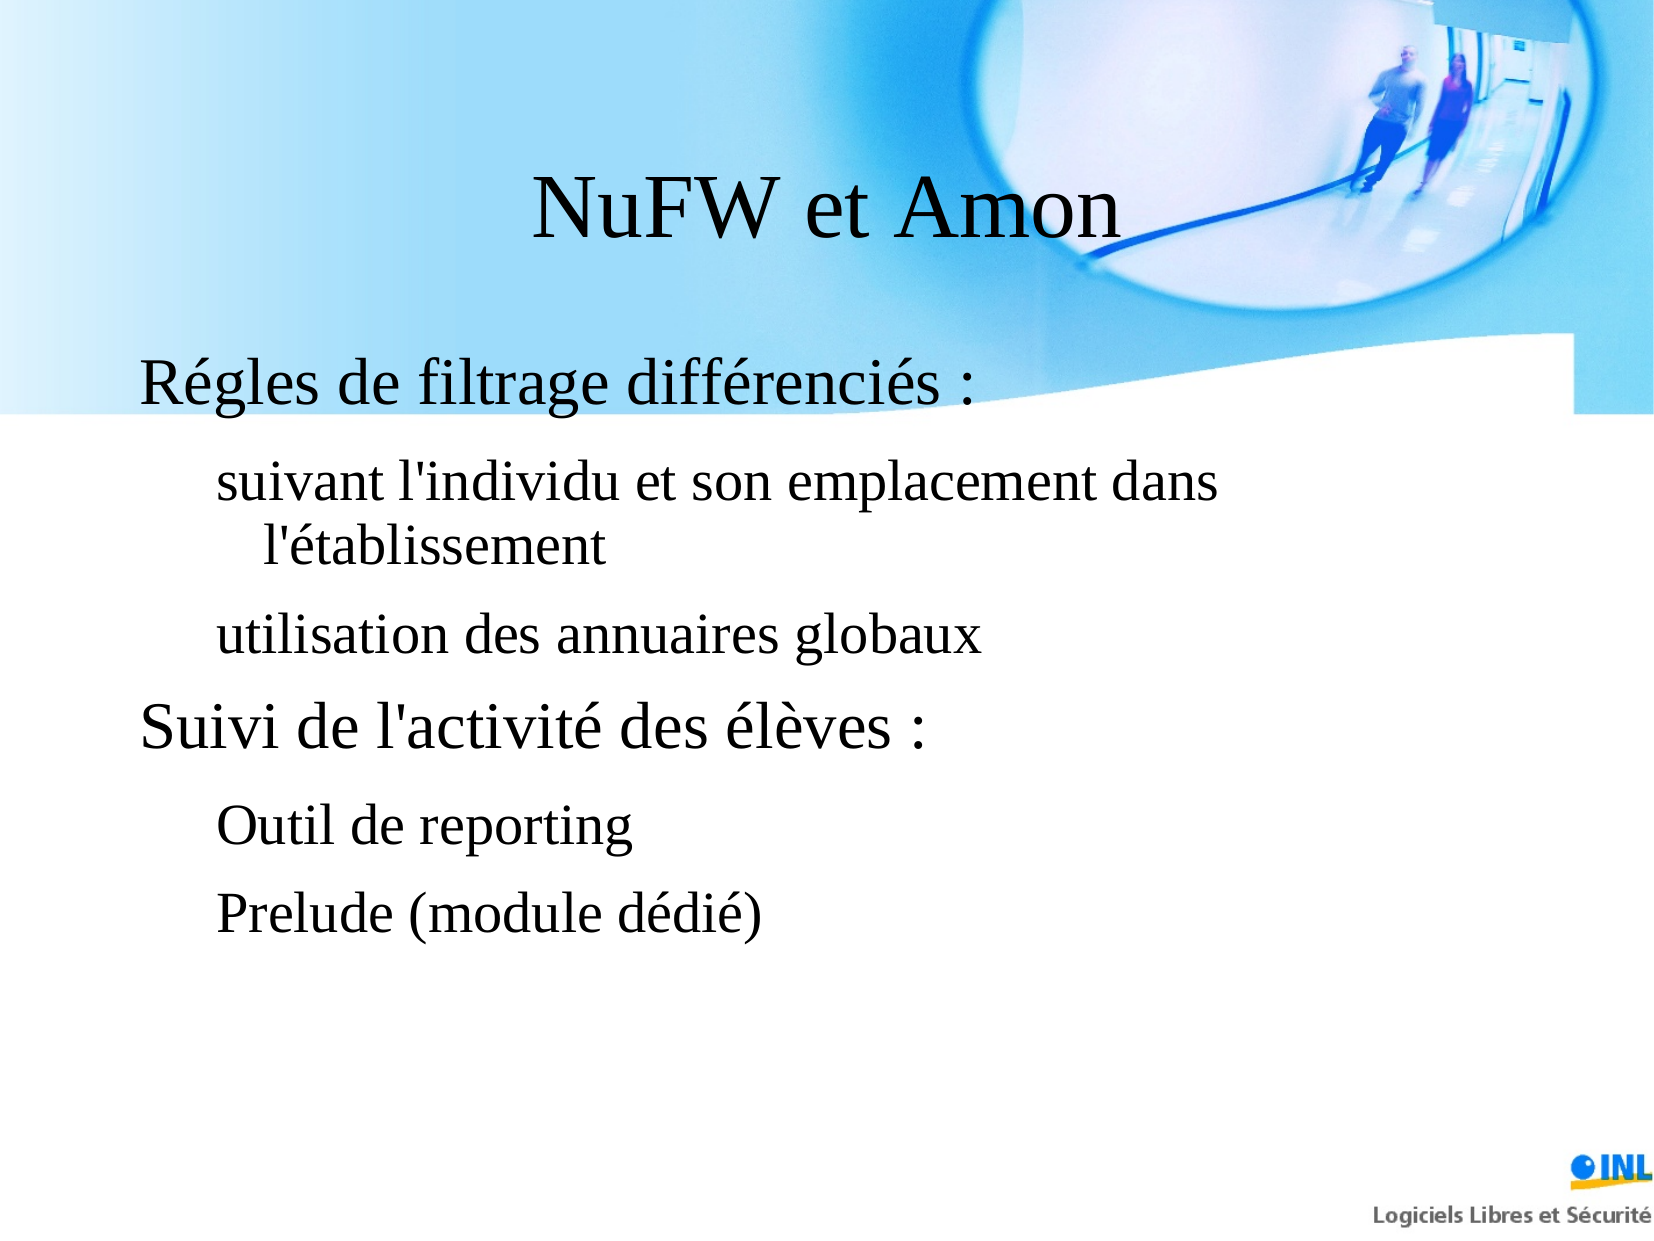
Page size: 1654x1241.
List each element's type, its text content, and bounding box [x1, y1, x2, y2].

list Régles de filtrage différenciés : suivant l'individu et son emplacement dans l'établissement utilisation des annuaires globaux Suivi de l'activité des élèves : Outil de reporting Prelude (module dédié) [121, 344, 1534, 1127]
picture [0, 0, 1654, 1241]
title NuFW et Amon [121, 102, 1534, 311]
